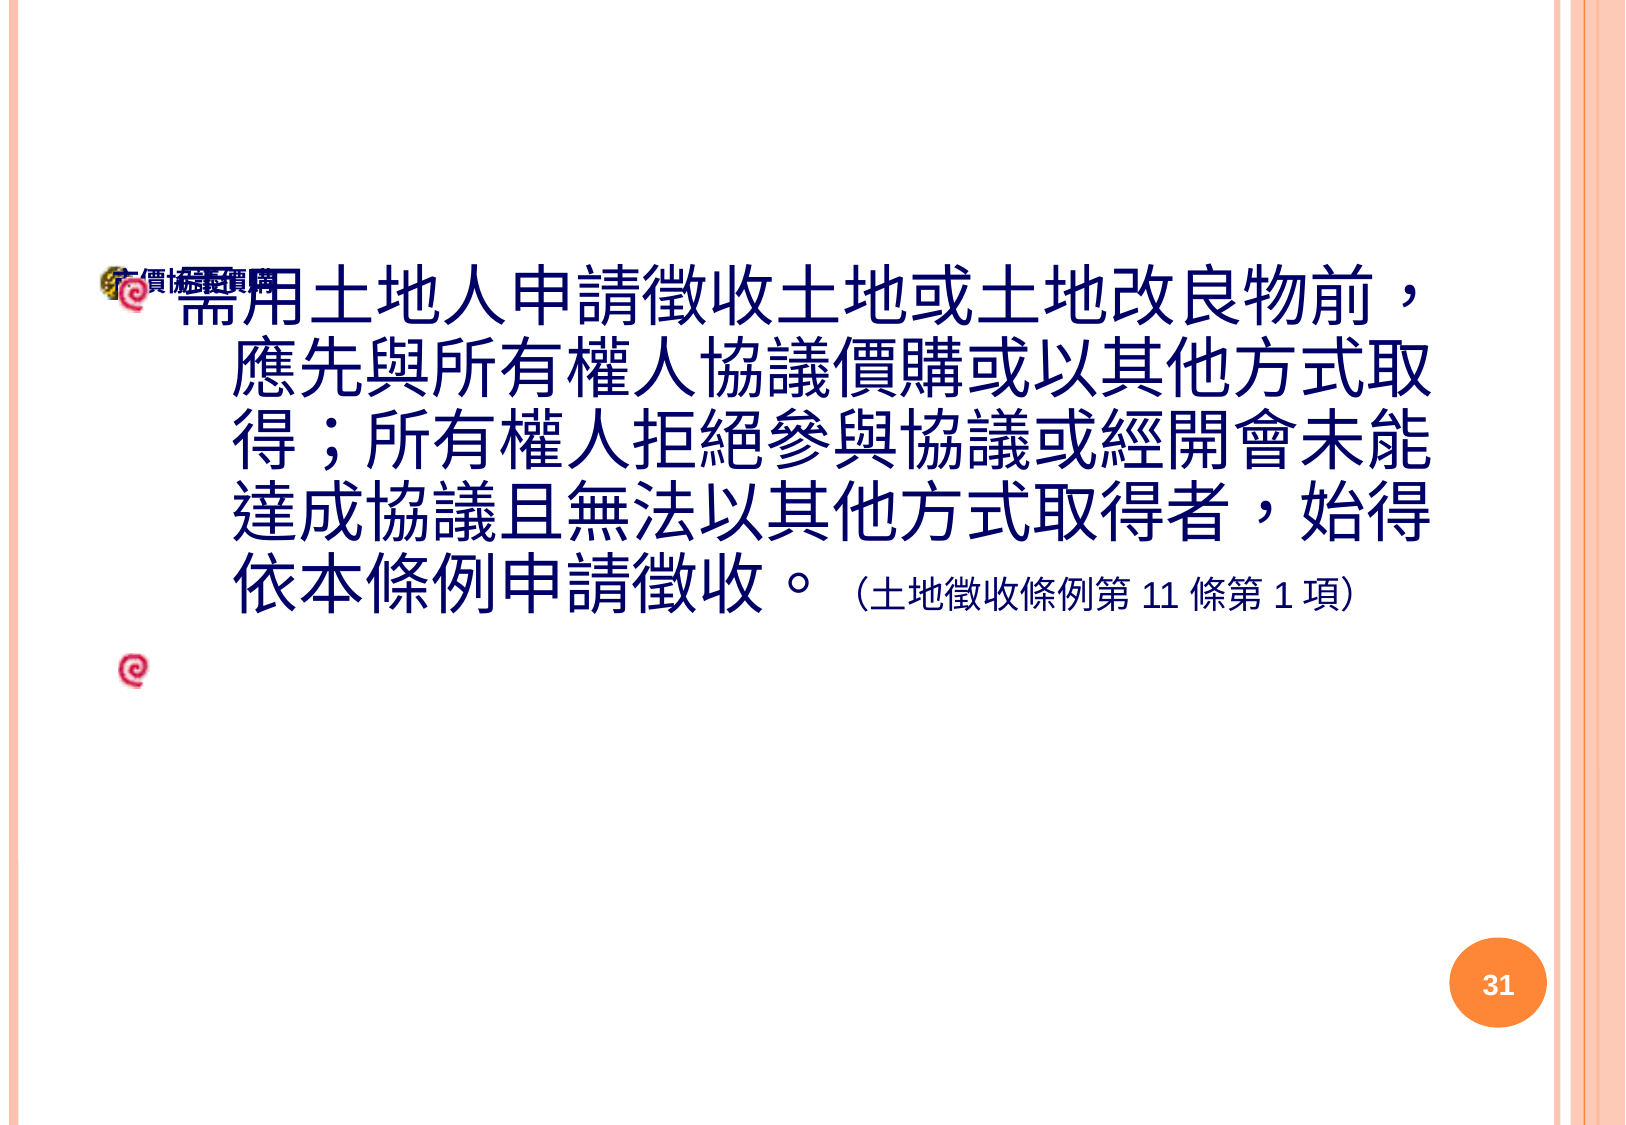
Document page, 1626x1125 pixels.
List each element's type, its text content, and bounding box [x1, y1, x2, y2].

text_box [1444, 940, 1553, 1027]
list 市價協議價購 [44, 125, 1522, 303]
text_box 需用土地人申請徵收土地或土地改良物前，應先與所有權人協議價購或以其他方式取得；所有權人拒絕參與協議或經開會未能達成協議且無法以其他方式取得者，始得依本條例申請徵收。（土地徵收條例第11條第1項） [104, 255, 1509, 905]
